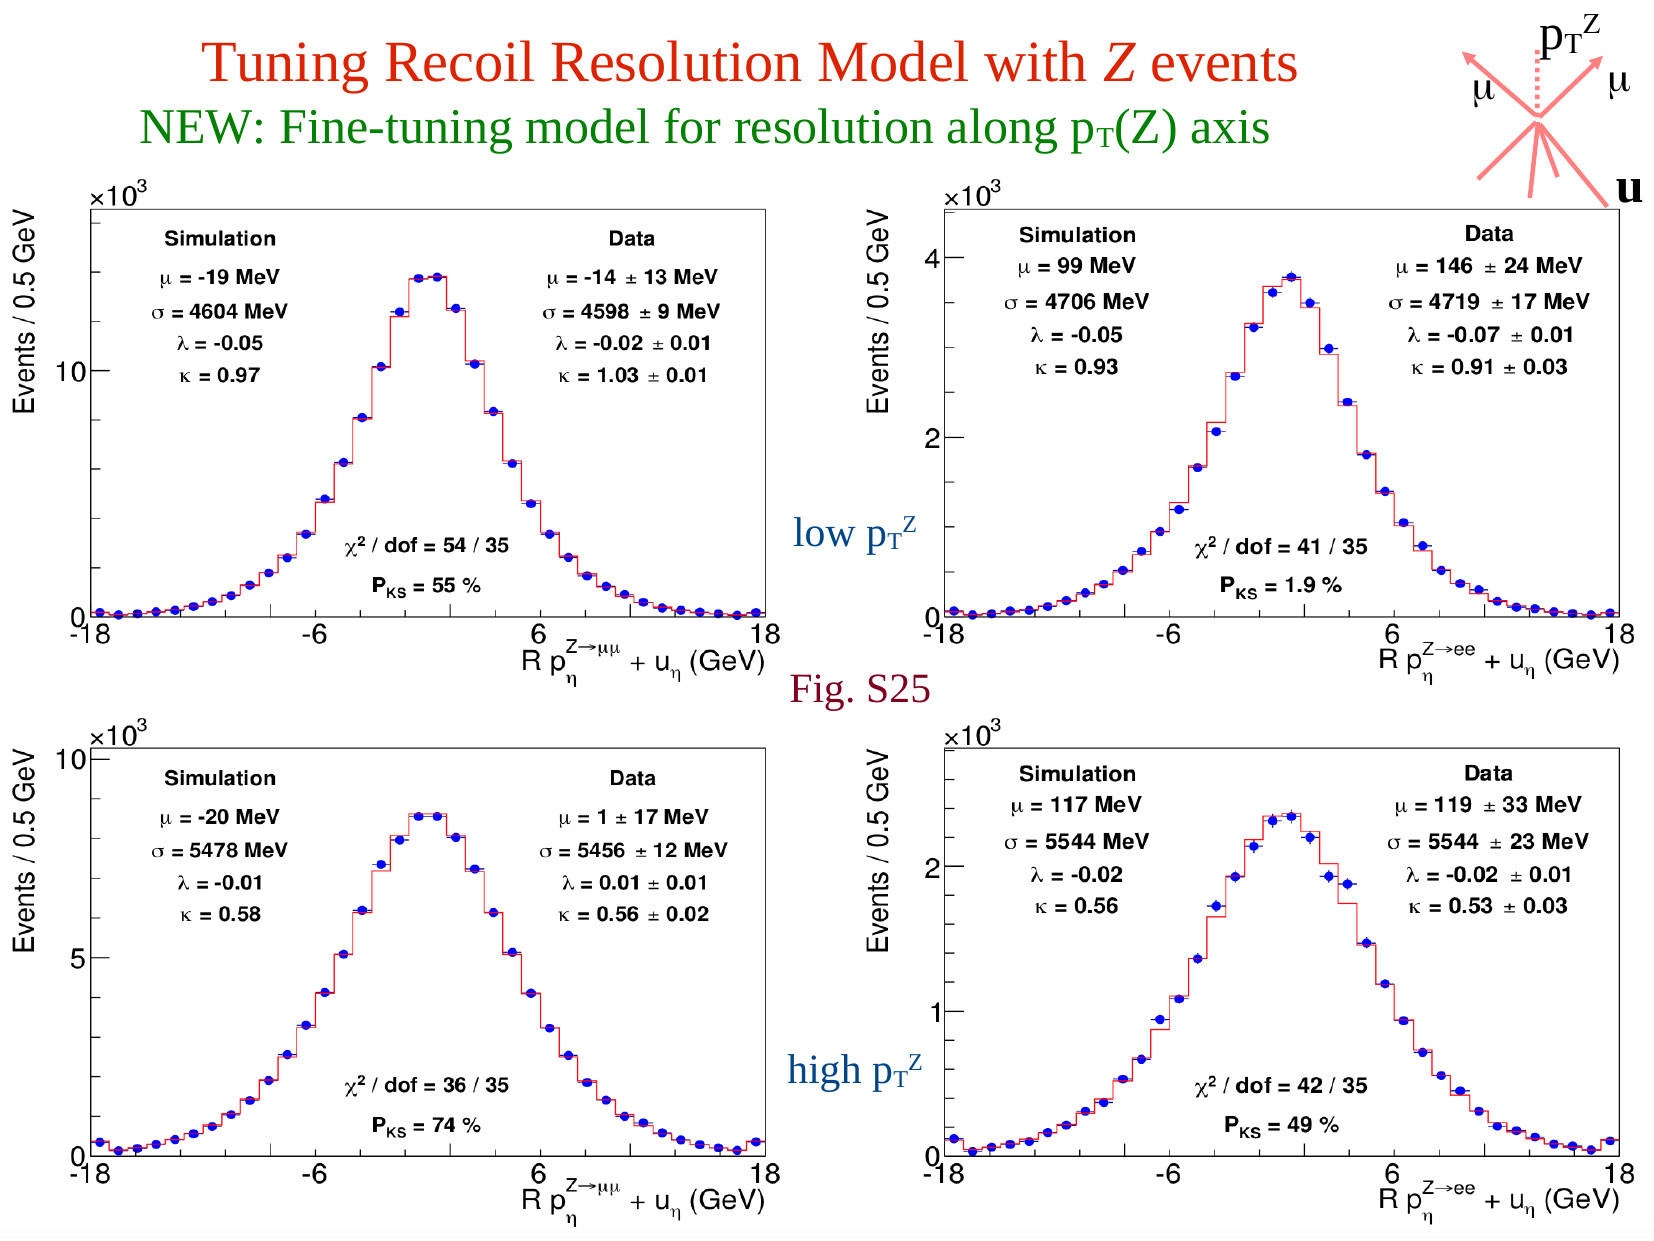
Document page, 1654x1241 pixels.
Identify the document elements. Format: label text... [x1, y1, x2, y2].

text_box μ [1471, 65, 1496, 122]
text_box Fig. S25 [789, 664, 931, 712]
text_box μ [1606, 57, 1632, 114]
text_box low pTZ [793, 509, 950, 581]
text_box NEW: Fine-tuning model for resolution along pT(Z) axis [139, 99, 1390, 169]
text_box high pTZ [787, 1046, 944, 1119]
text_box u [1615, 158, 1643, 226]
text_box pTZ [1539, 5, 1570, 61]
title Tuning Recoil Resolution Model with Z events [9, 8, 1492, 115]
picture [0, 169, 1654, 1239]
